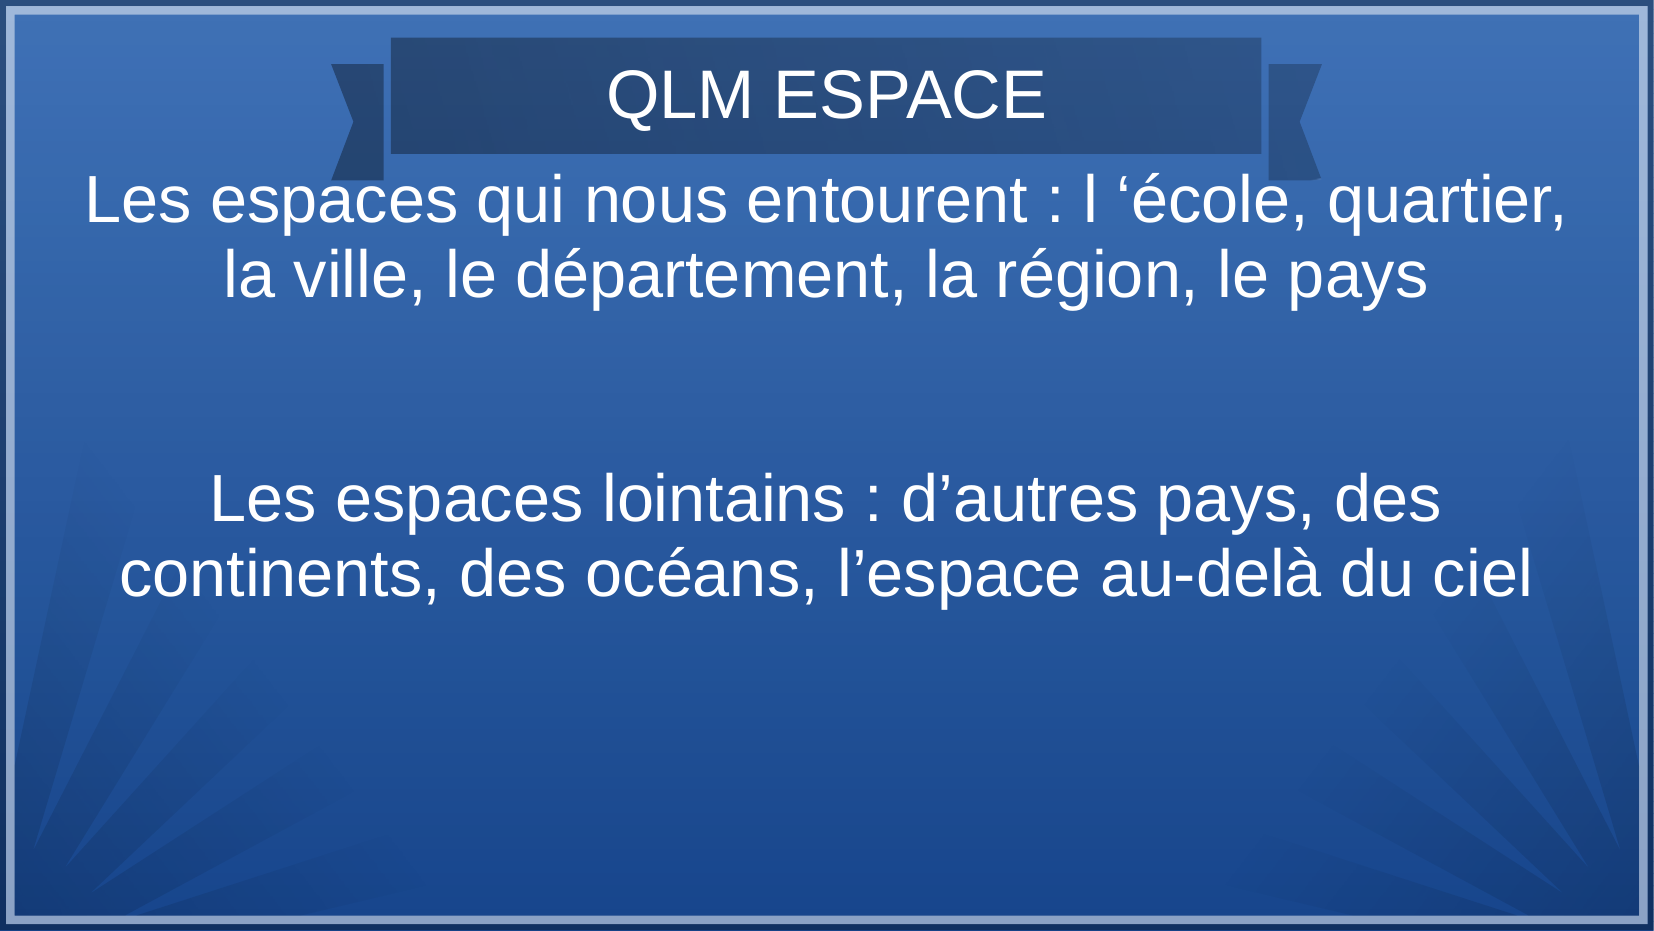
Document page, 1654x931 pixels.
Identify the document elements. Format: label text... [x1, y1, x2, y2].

subtitle Les espaces qui nous entourent : l ‘école, quartier, la ville, le département, la région, le pays Les espaces lointains : d’autres pays, des continents, des océans, l’espace au-delà du ciel [82, 162, 1571, 910]
title QLM ESPACE [389, 35, 1264, 154]
